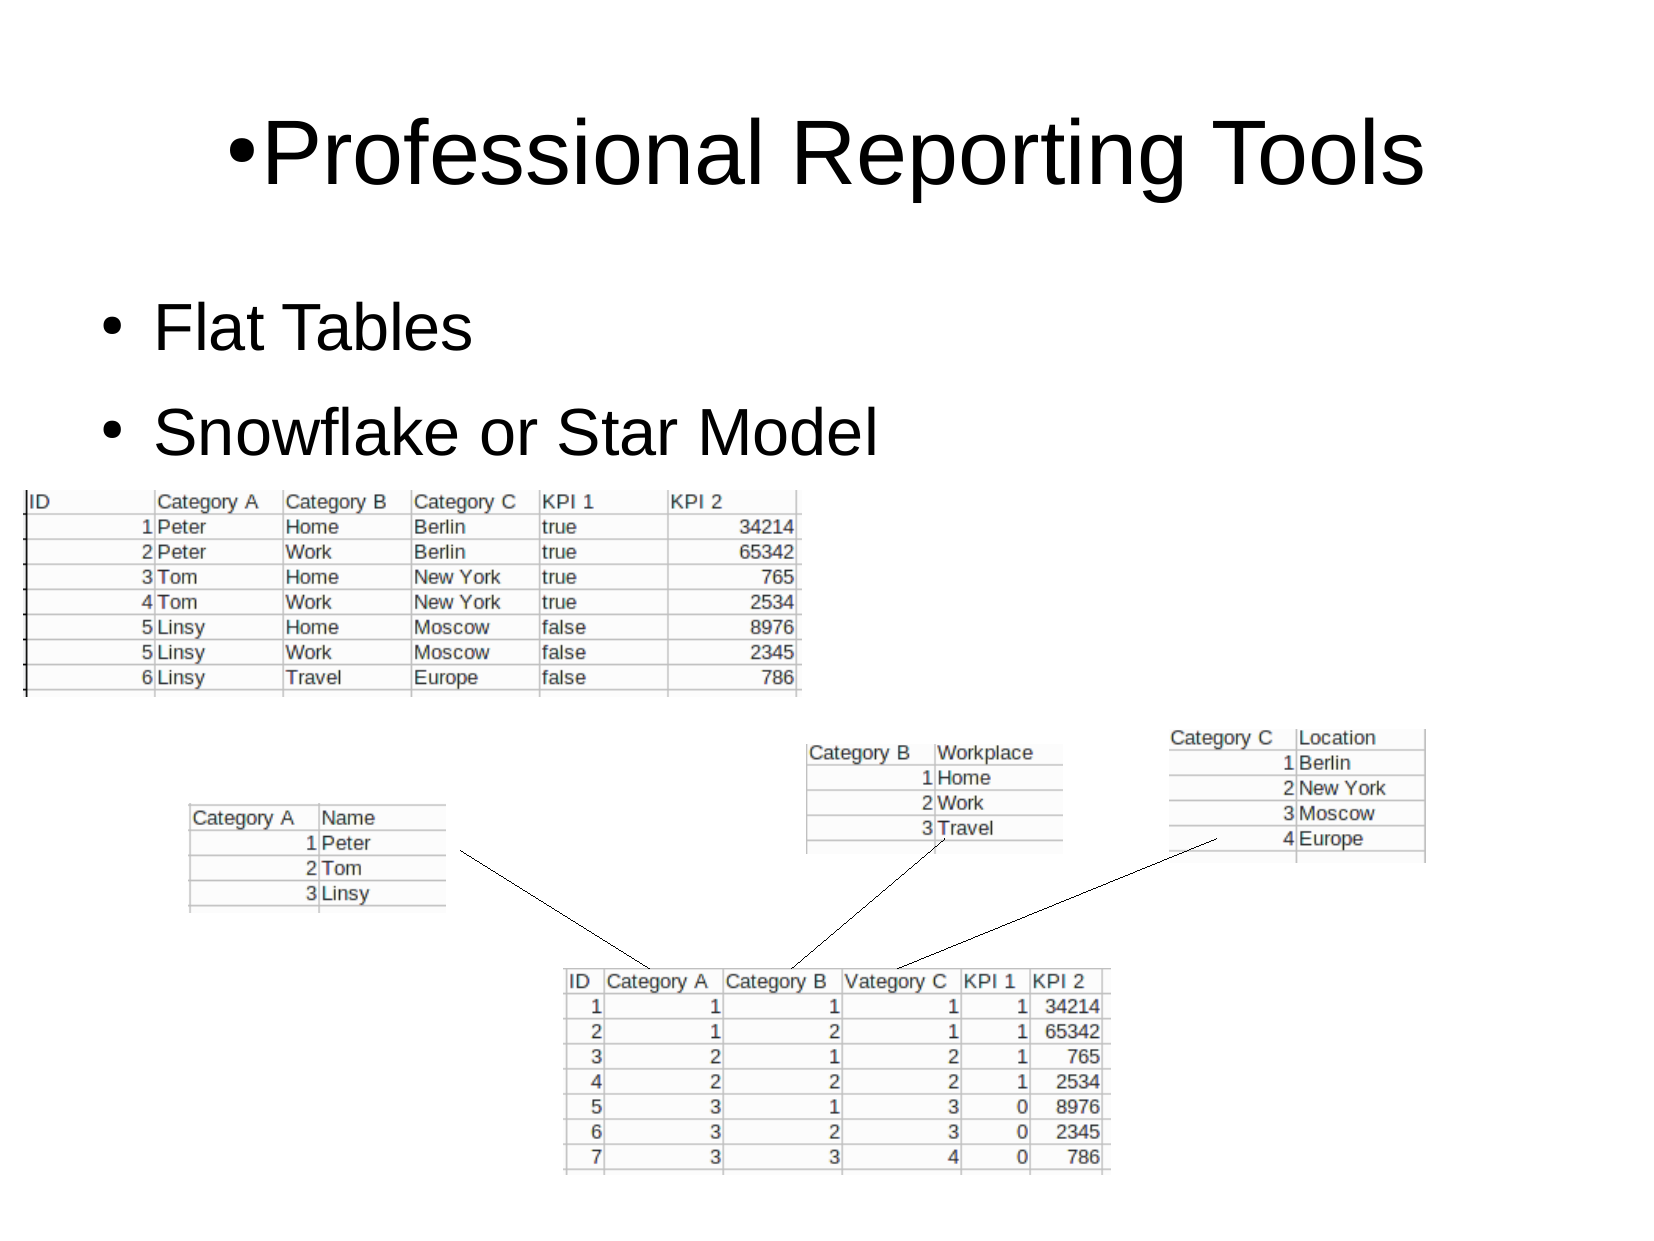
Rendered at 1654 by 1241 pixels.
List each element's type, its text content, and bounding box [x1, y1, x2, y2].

picture [188, 803, 446, 913]
picture [563, 968, 1111, 1175]
picture [1169, 729, 1426, 863]
title Professional Reporting Tools [82, 49, 1571, 257]
picture [23, 490, 802, 697]
list Flat Tables Snowflake or Star Model [82, 290, 1571, 1109]
picture [806, 744, 1063, 854]
